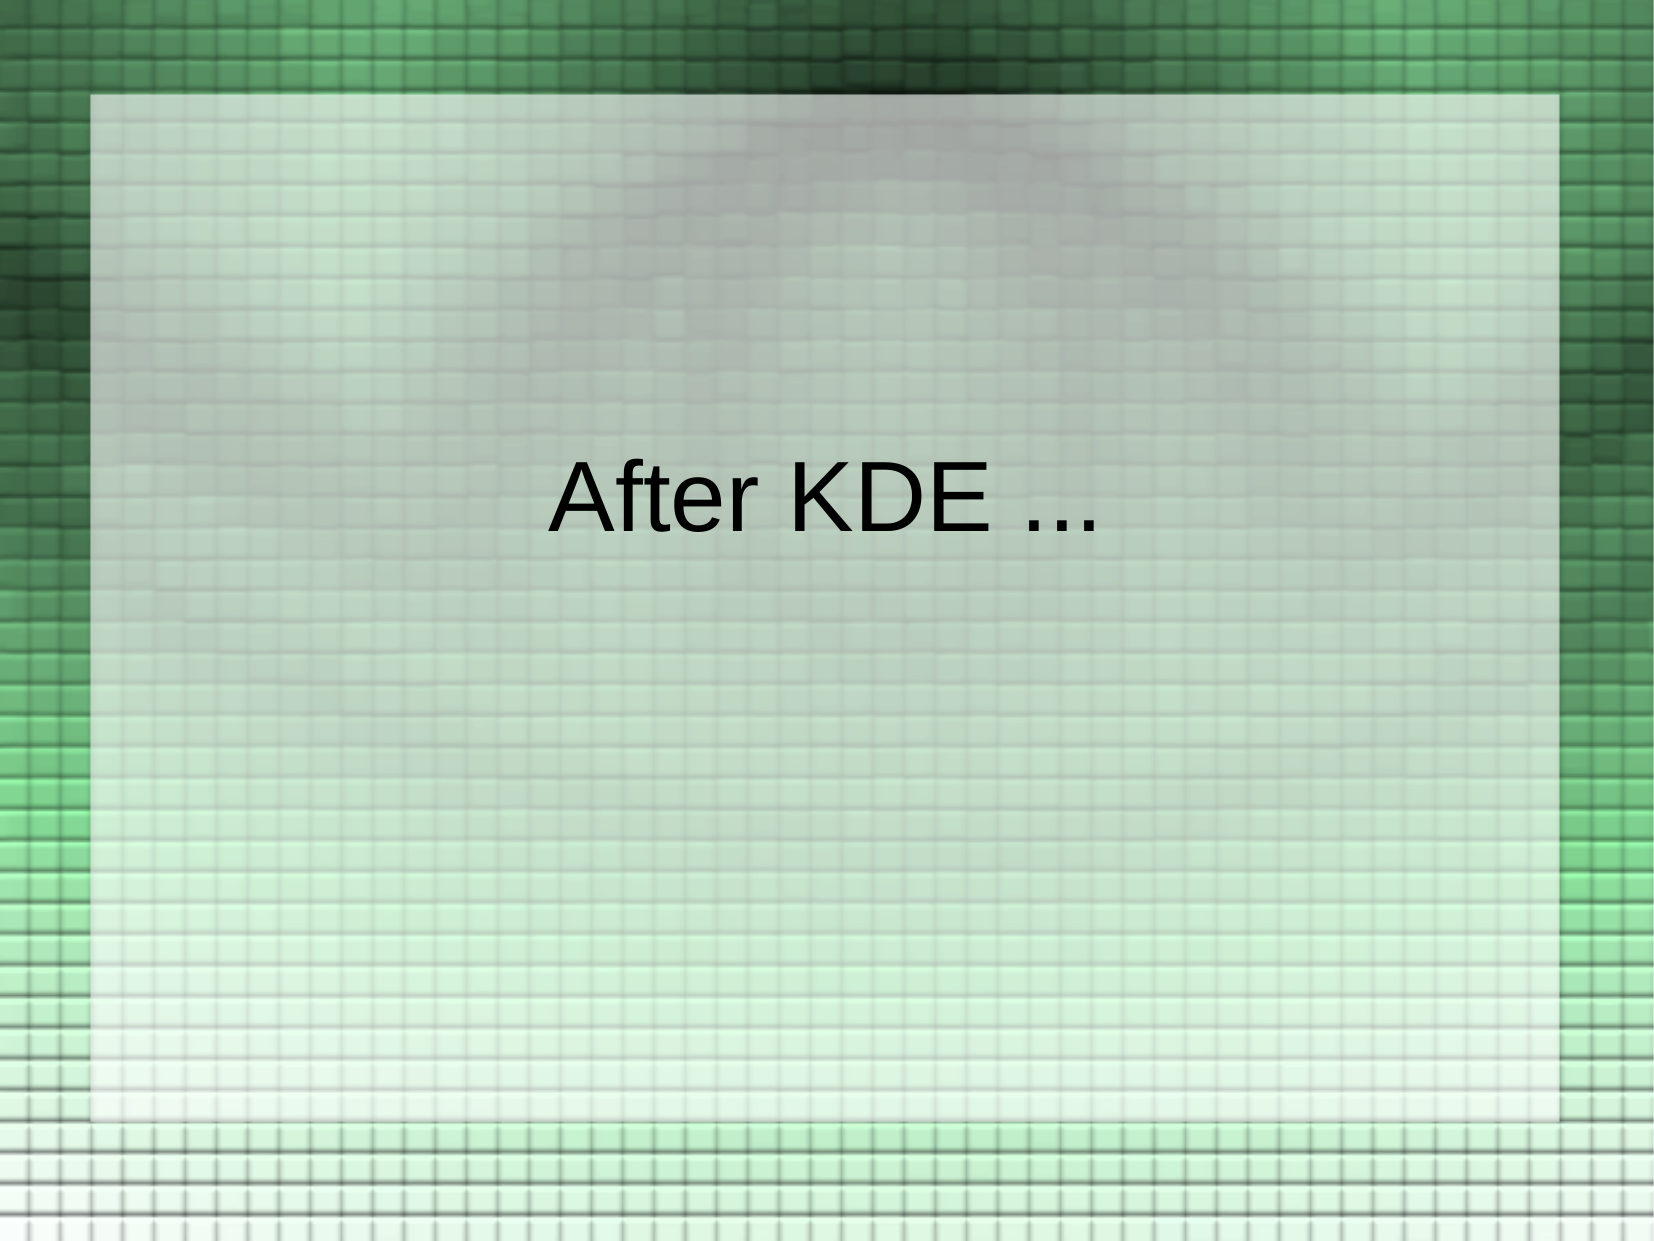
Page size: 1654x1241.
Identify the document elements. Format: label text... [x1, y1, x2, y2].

subtitle After KDE ... [88, 90, 1565, 1093]
picture [0, 0, 1654, 1241]
